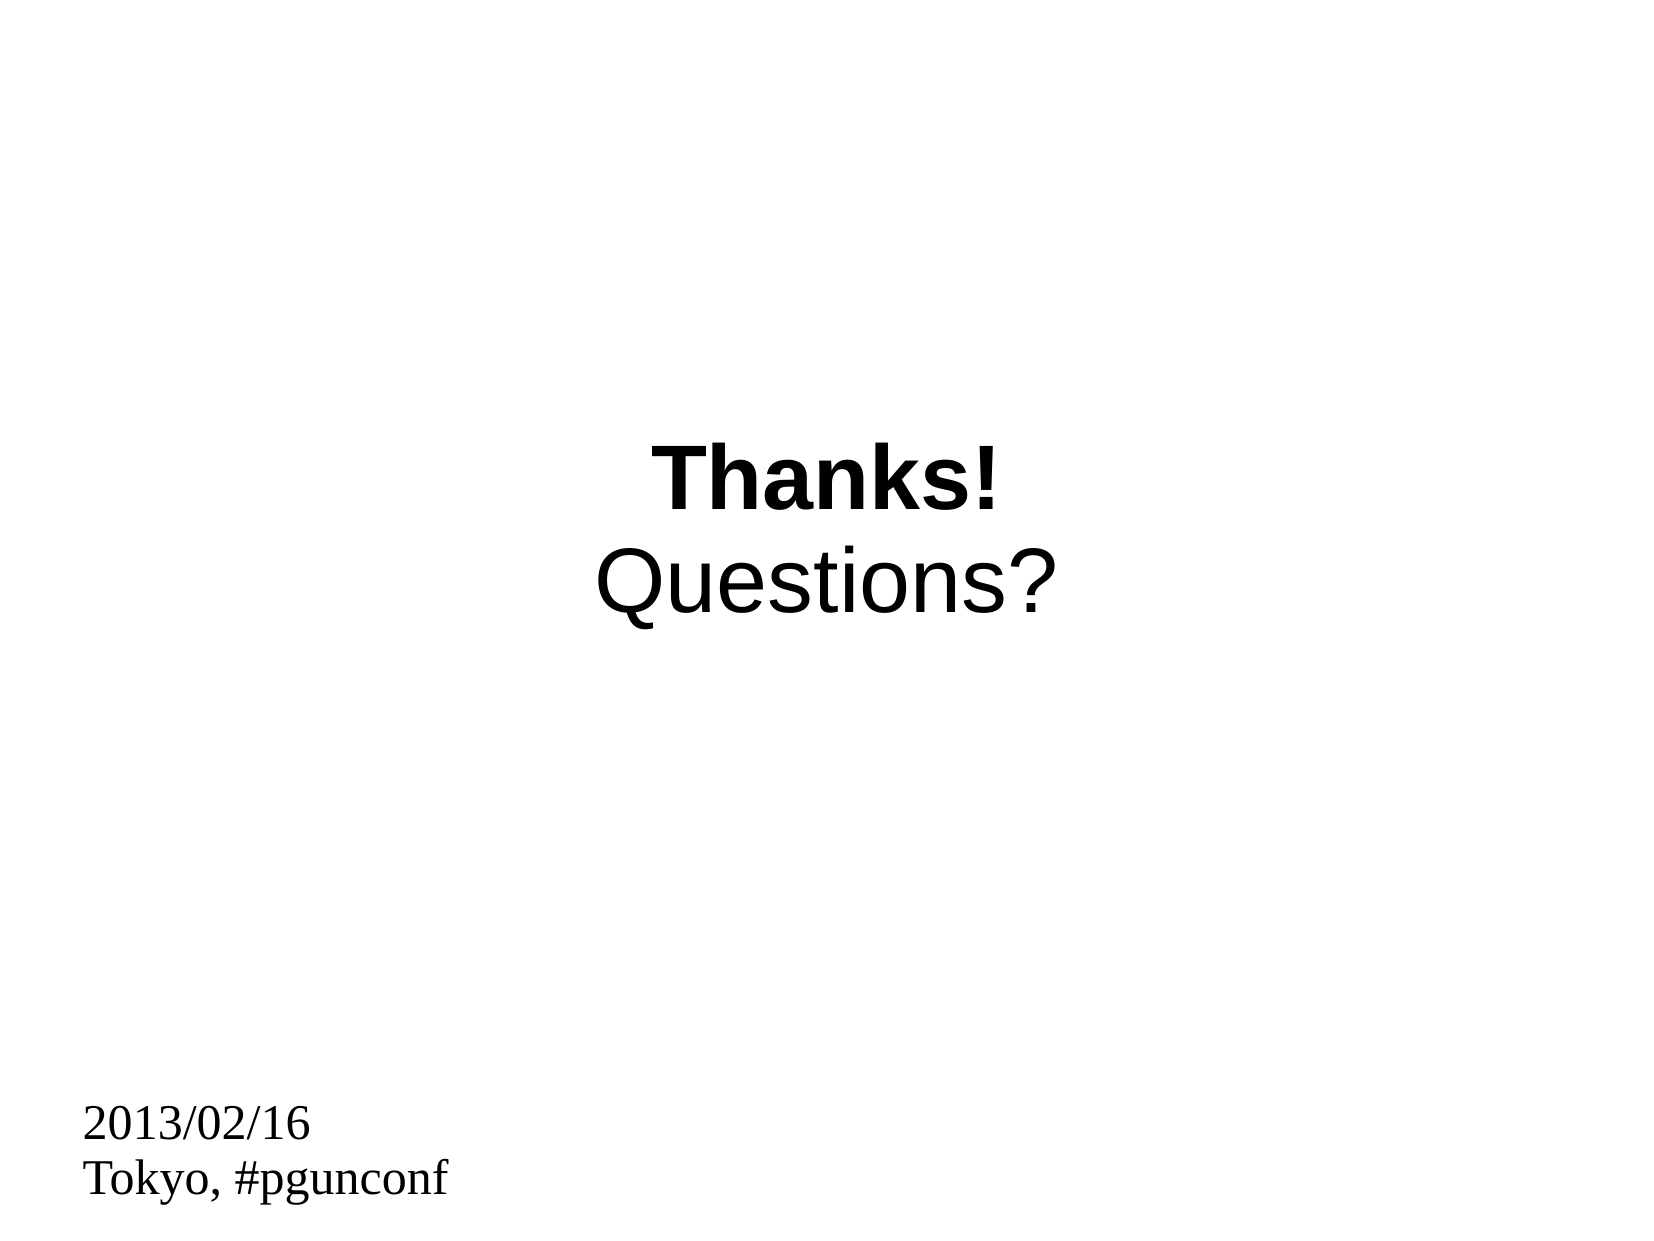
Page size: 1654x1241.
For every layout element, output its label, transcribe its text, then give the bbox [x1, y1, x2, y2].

subtitle Thanks! Questions? [82, 49, 1571, 1010]
